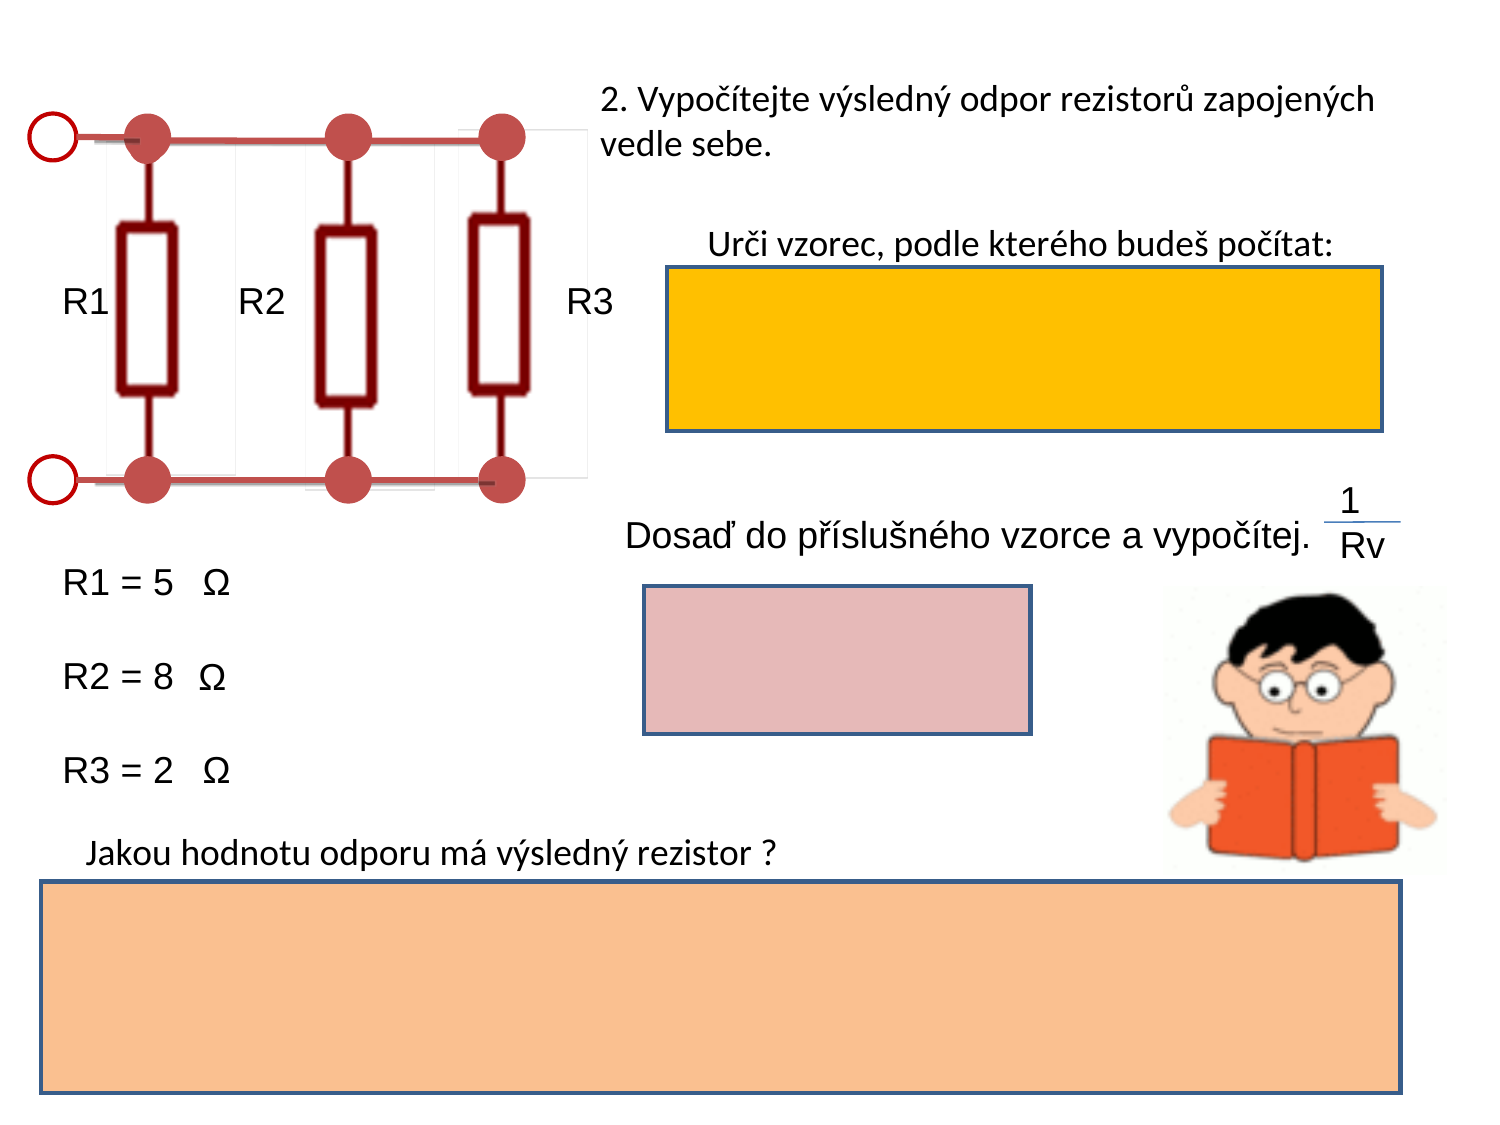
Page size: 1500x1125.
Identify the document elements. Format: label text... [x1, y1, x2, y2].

text_box R2 = 8 [47, 644, 189, 705]
text_box [29, 113, 76, 161]
text_box [29, 456, 77, 504]
text_box [123, 456, 172, 504]
text_box [41, 881, 1401, 1093]
text_box Jakou hodnotu odporu má výsledný rezistor ? [70, 820, 794, 881]
text_box R3 [551, 269, 629, 330]
picture [304, 487, 328, 493]
text_box Urči vzorec, podle kterého budeš počítat: [692, 210, 1350, 267]
picture [457, 128, 589, 481]
text_box [124, 113, 172, 165]
picture [369, 487, 436, 493]
text_box [324, 113, 373, 161]
picture [457, 128, 479, 137]
picture [1163, 586, 1447, 875]
text_box Ω [187, 738, 246, 799]
picture [105, 145, 237, 477]
text_box R2 [223, 269, 301, 330]
picture [304, 147, 436, 477]
text_box [478, 113, 526, 161]
text_box Ω [183, 645, 242, 706]
text_box R3 = 2 [47, 738, 187, 799]
text_box [324, 456, 372, 504]
text_box 1 Rv [1324, 523, 1401, 575]
text_box 1 Rv [1324, 468, 1401, 521]
text_box [478, 456, 526, 504]
text_box R1 [47, 269, 125, 330]
text_box Dosaď do příslušného vzorce a vypočítej. [610, 503, 1324, 565]
text_box Ω [187, 550, 246, 612]
text_box 2. Vypočítejte výsledný odpor rezistorů zapojených vedle sebe. [585, 66, 1392, 172]
text_box [667, 267, 1383, 432]
text_box [643, 586, 1031, 734]
text_box R1 = 5 [47, 550, 187, 612]
